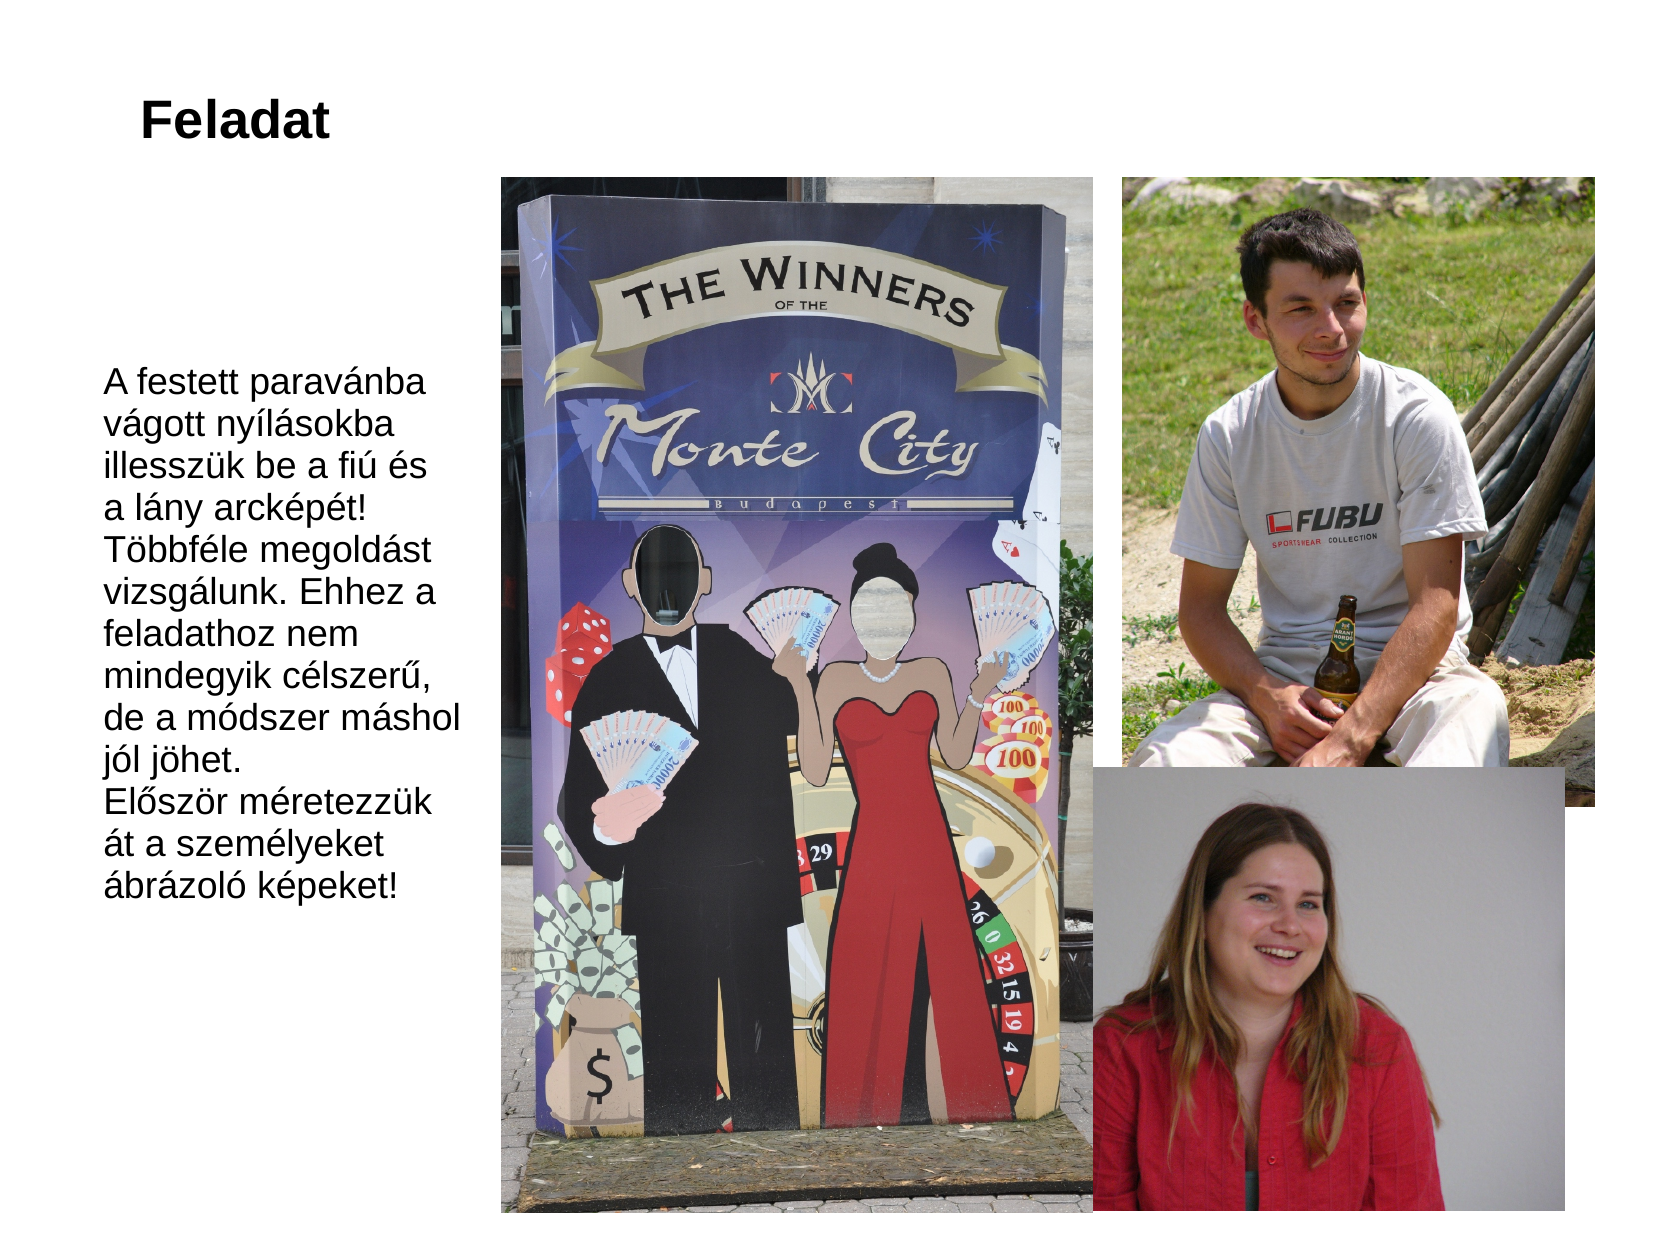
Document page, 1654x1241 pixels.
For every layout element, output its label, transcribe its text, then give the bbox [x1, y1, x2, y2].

text_box Feladat [125, 81, 347, 159]
text_box A festett paravánba vágott nyílásokba illesszük be a fiú és a lány arcképét! Többféle megoldást vizsgálunk. Ehhez a feladathoz nem mindegyik célszerű, de a módszer máshol jól jöhet. Először méretezzük át a személyeket ábrázoló képeket! [88, 352, 476, 957]
picture [501, 177, 1595, 1213]
